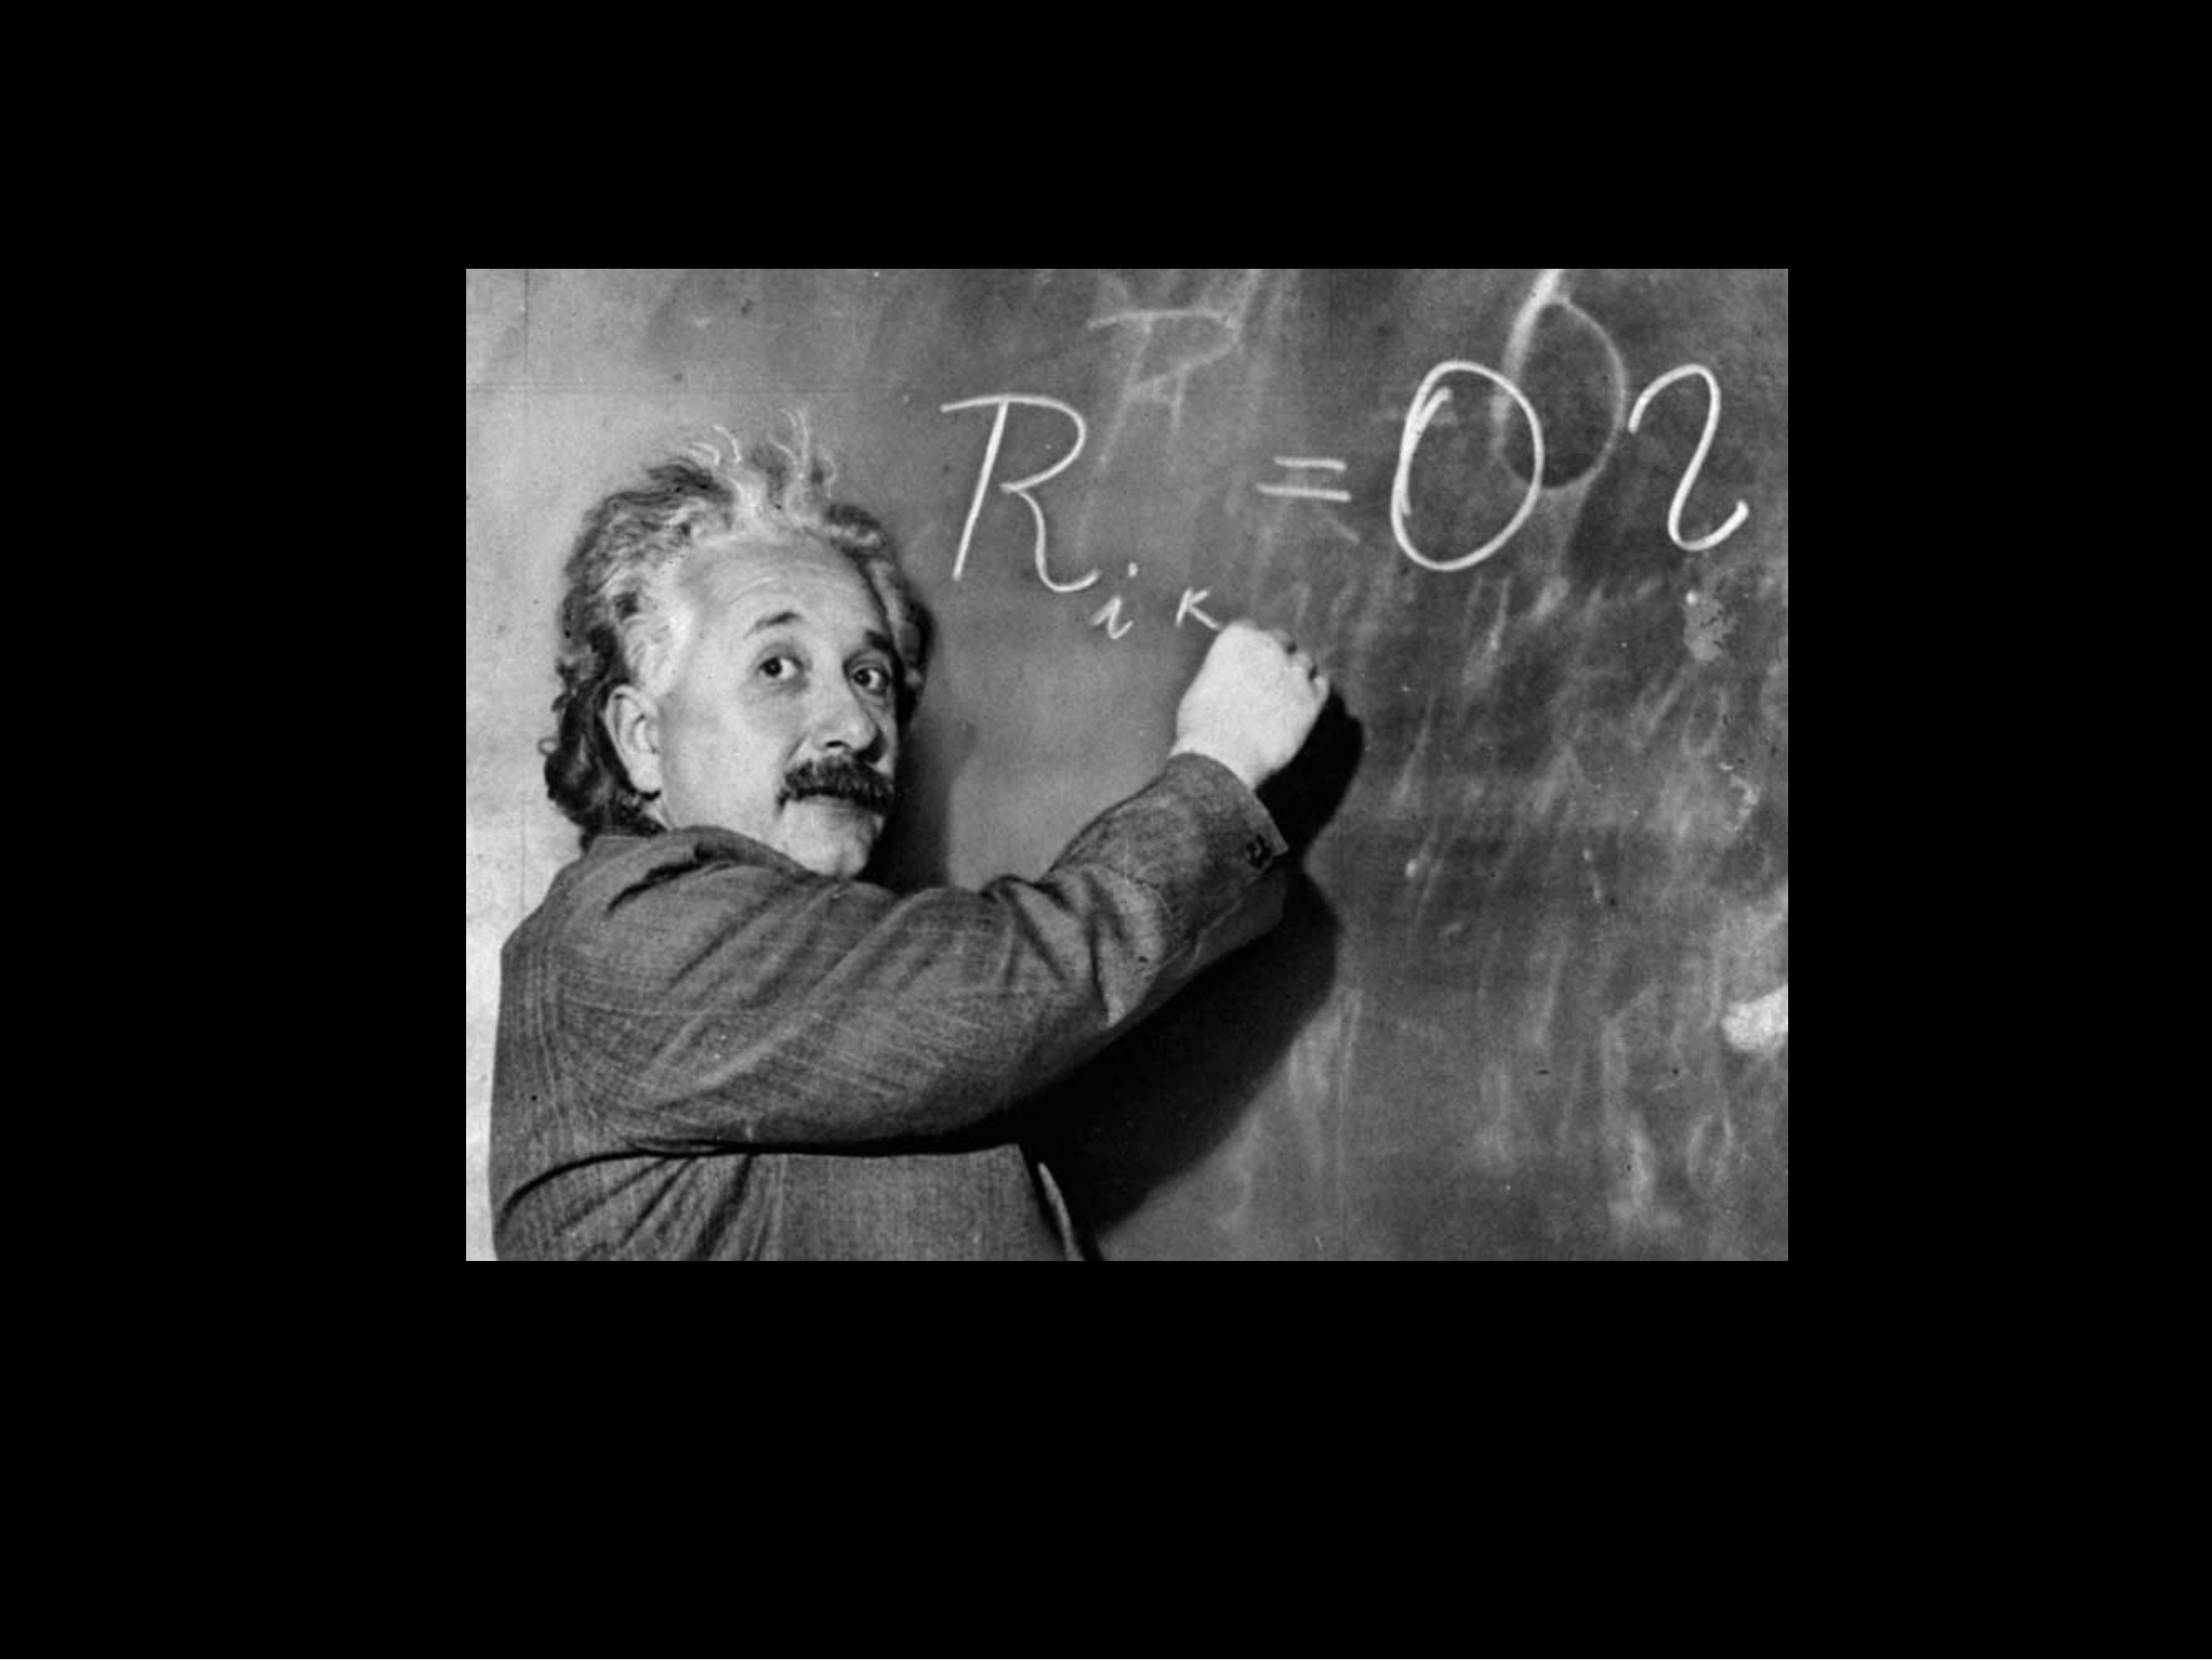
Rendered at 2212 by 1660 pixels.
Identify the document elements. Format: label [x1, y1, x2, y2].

picture [466, 269, 1788, 1261]
